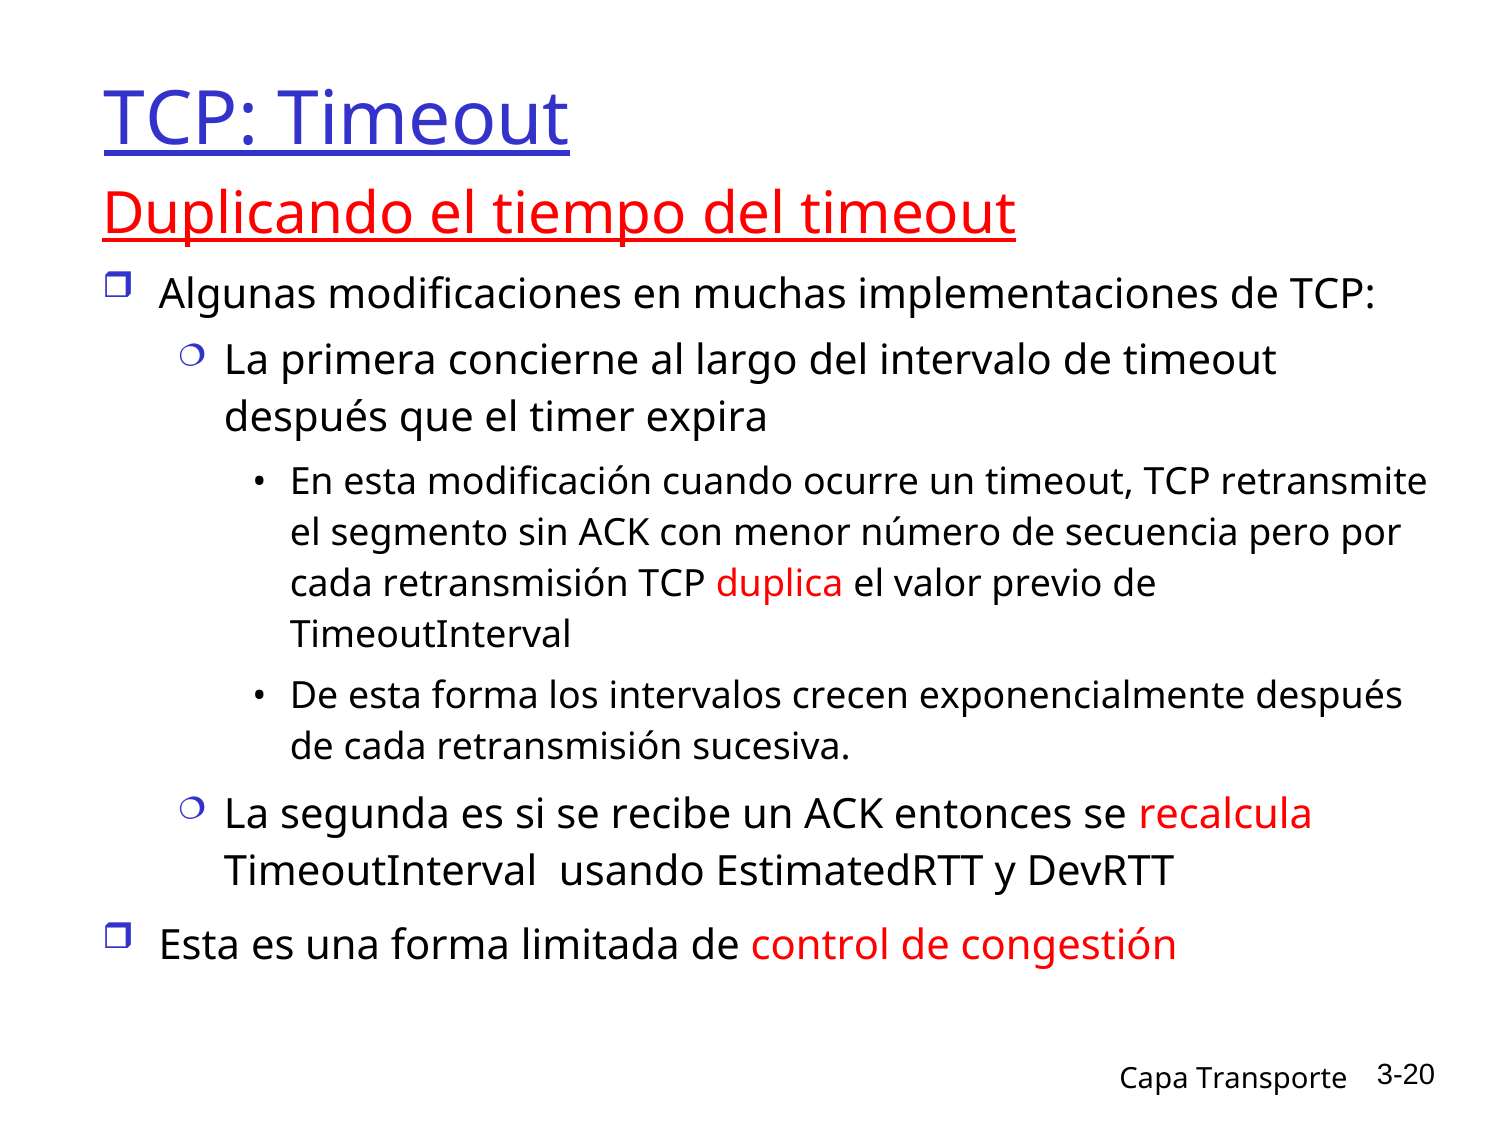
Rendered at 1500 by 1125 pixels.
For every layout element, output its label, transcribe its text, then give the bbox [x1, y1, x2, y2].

title TCP: Timeout [89, 21, 1365, 174]
list Duplicando el tiempo del timeout Algunas modificaciones en muchas implementaciones de TCP: La primera concierne al largo del intervalo de timeout después que el timer expira En esta modificación cuando ocurre un timeout, TCP retransmite el segmento sin ACK con menor número de secuencia pero por cada retransmisión TCP duplica el valor previo de TimeoutInterval De esta forma los intervalos crecen exponencialmente después de cada retransmisión sucesiva. La segunda es si se recibe un ACK entonces se recalcula TimeoutInterval usando EstimatedRTT y DevRTT Esta es una forma limitada de control de congestión [87, 174, 1463, 1051]
